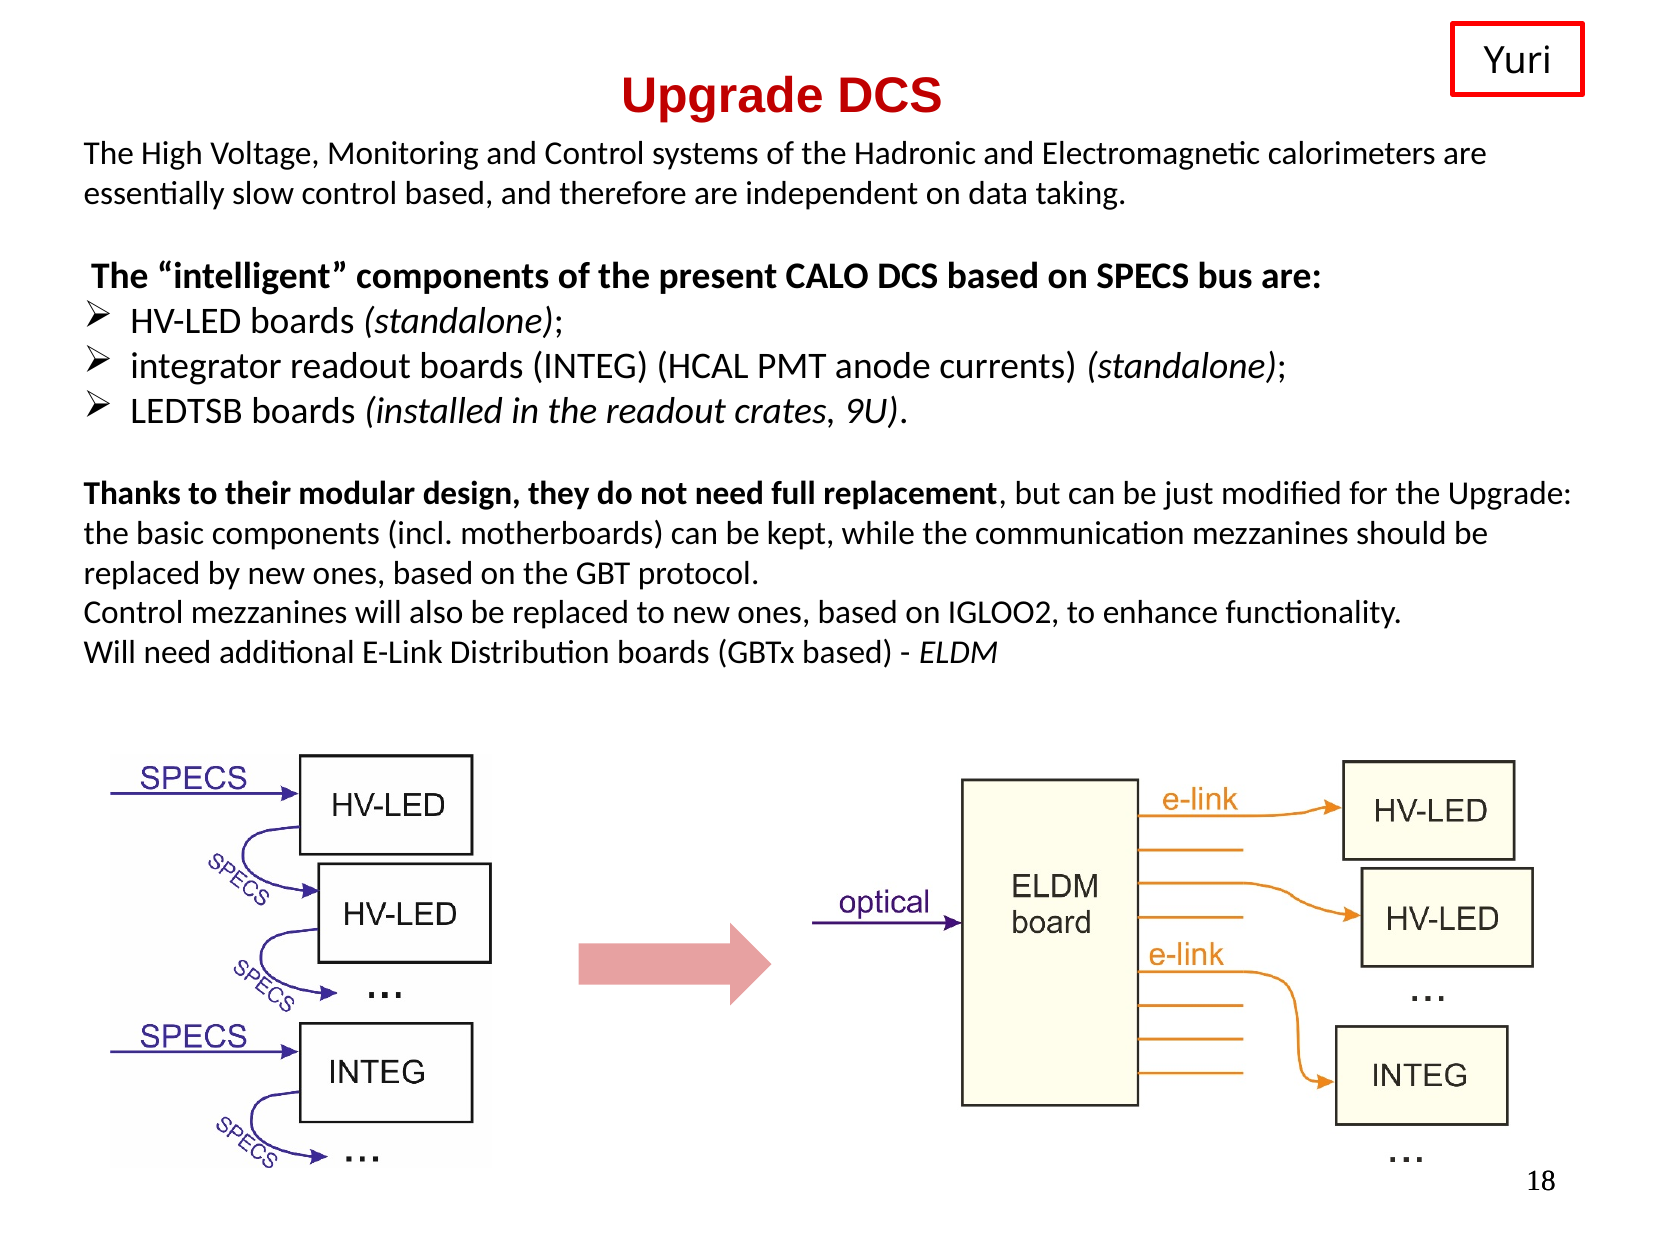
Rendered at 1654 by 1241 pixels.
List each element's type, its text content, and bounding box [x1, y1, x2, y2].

slide_number <numéro> [1185, 1153, 1571, 1241]
picture [110, 754, 492, 1168]
picture [812, 760, 1534, 1162]
text_box Yuri [1452, 23, 1583, 95]
text_box The High Voltage, Monitoring and Control systems of the Hadronic and Electromagnetic calorimeters are essentially slow control based, and therefore are independent on data taking. The “intelligent” components of the present CALO DCS based on SPECS bus are: HV-LED boards (standalone); integrator readout boards (INTEG) (HCAL PMT anode currents) (standalone); LEDTSB boards (installed in the readout crates, 9U). Thanks to their modular design, they do not need full replacement, but can be just modified for the Upgrade: the basic components (incl. motherboards) can be kept, while the communication mezzanines should be replaced by new ones, based on the GBT protocol. Control mezzanines will also be replaced to new ones, based on IGLOO2, to enhance functionality. Will need additional E-Link Distribution boards (GBTx based) - ELDM [68, 123, 1599, 679]
text_box [578, 922, 772, 1006]
text_box Upgrade DCS [606, 55, 958, 130]
